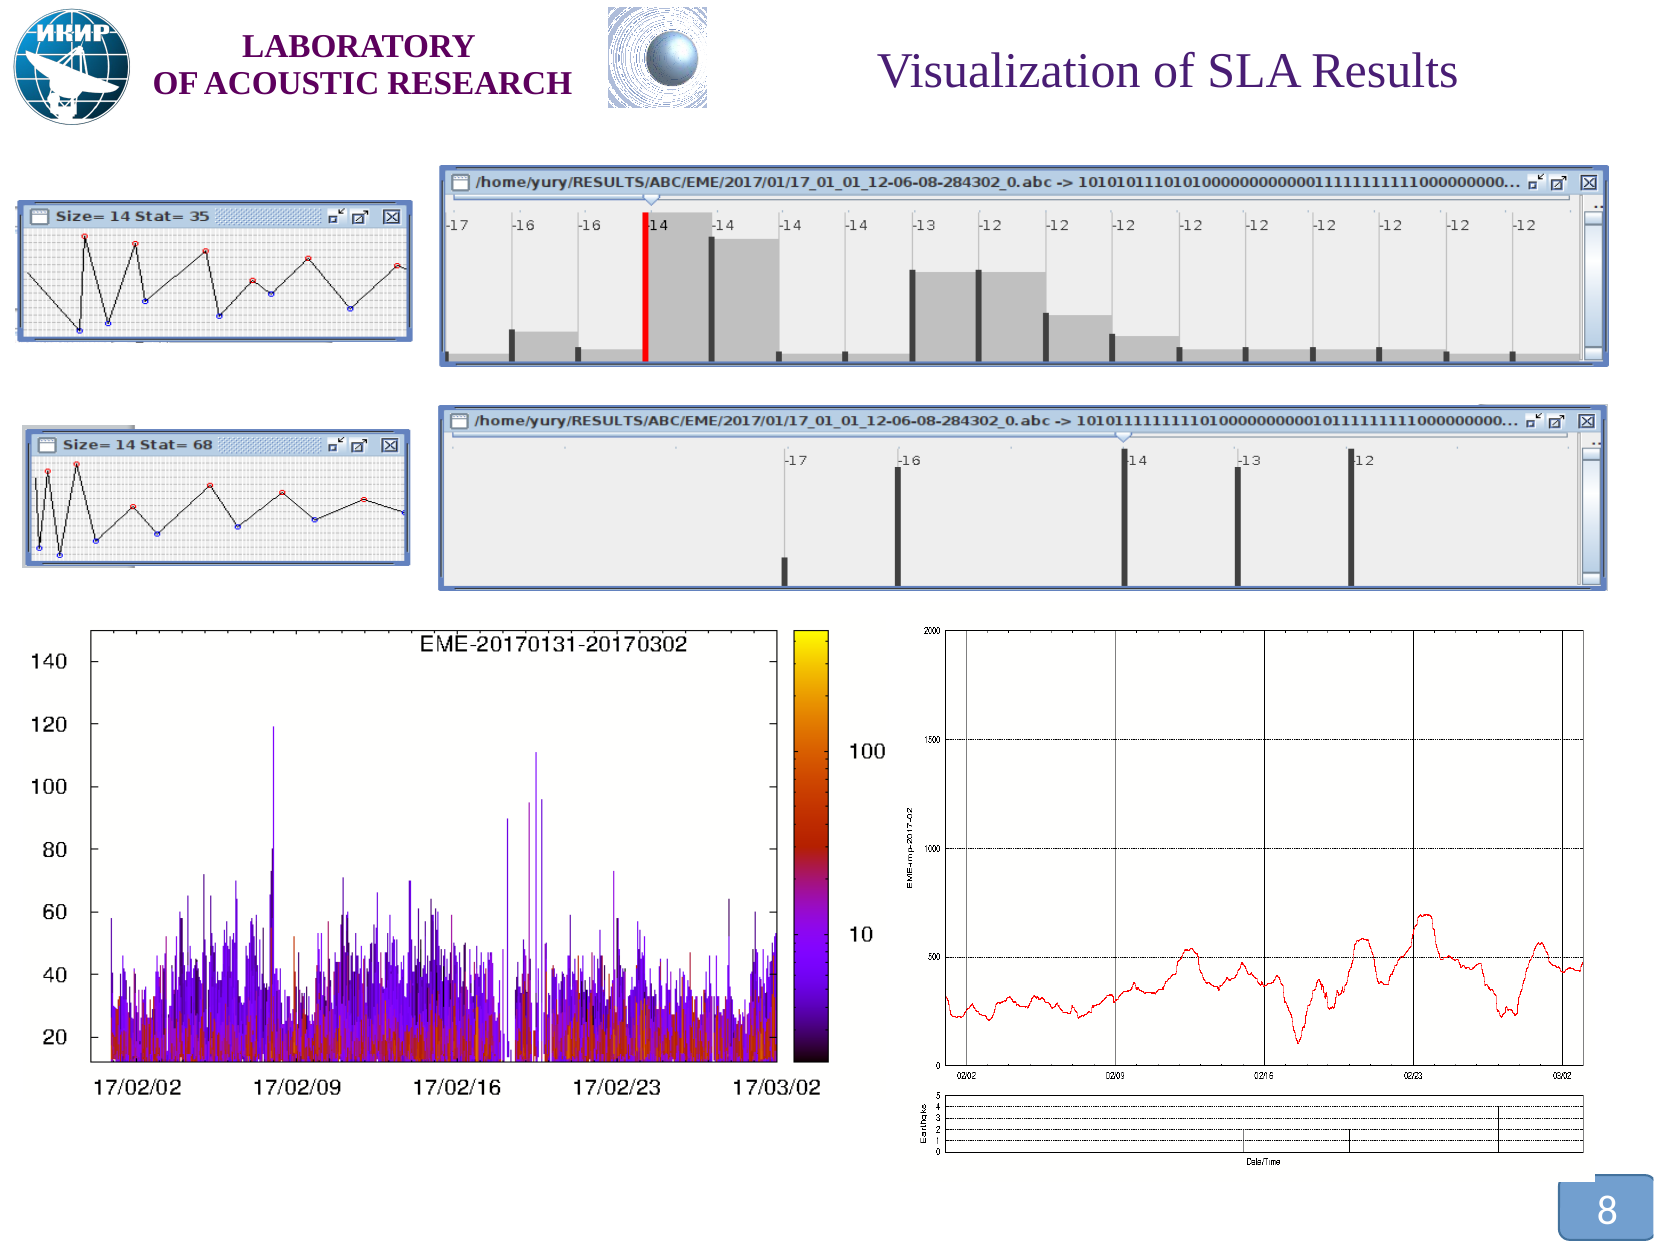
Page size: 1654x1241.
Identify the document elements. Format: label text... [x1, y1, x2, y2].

picture [900, 602, 1595, 1182]
text_box LABORATORY OF ACOUSTIC RESEARCH [122, 20, 603, 109]
text_box [683, 7, 707, 28]
picture [437, 165, 1609, 367]
text_box [653, 15, 665, 19]
picture [15, 200, 414, 343]
picture [23, 614, 886, 1099]
text_box Visualization of SLA Results [862, 35, 1589, 113]
text_box [673, 100, 690, 108]
picture [0, 0, 143, 134]
text_box 8 [1558, 1175, 1654, 1240]
text_box [608, 7, 660, 108]
text_box [629, 16, 707, 108]
picture [437, 404, 1608, 591]
text_box [608, 101, 614, 108]
picture [22, 425, 414, 569]
